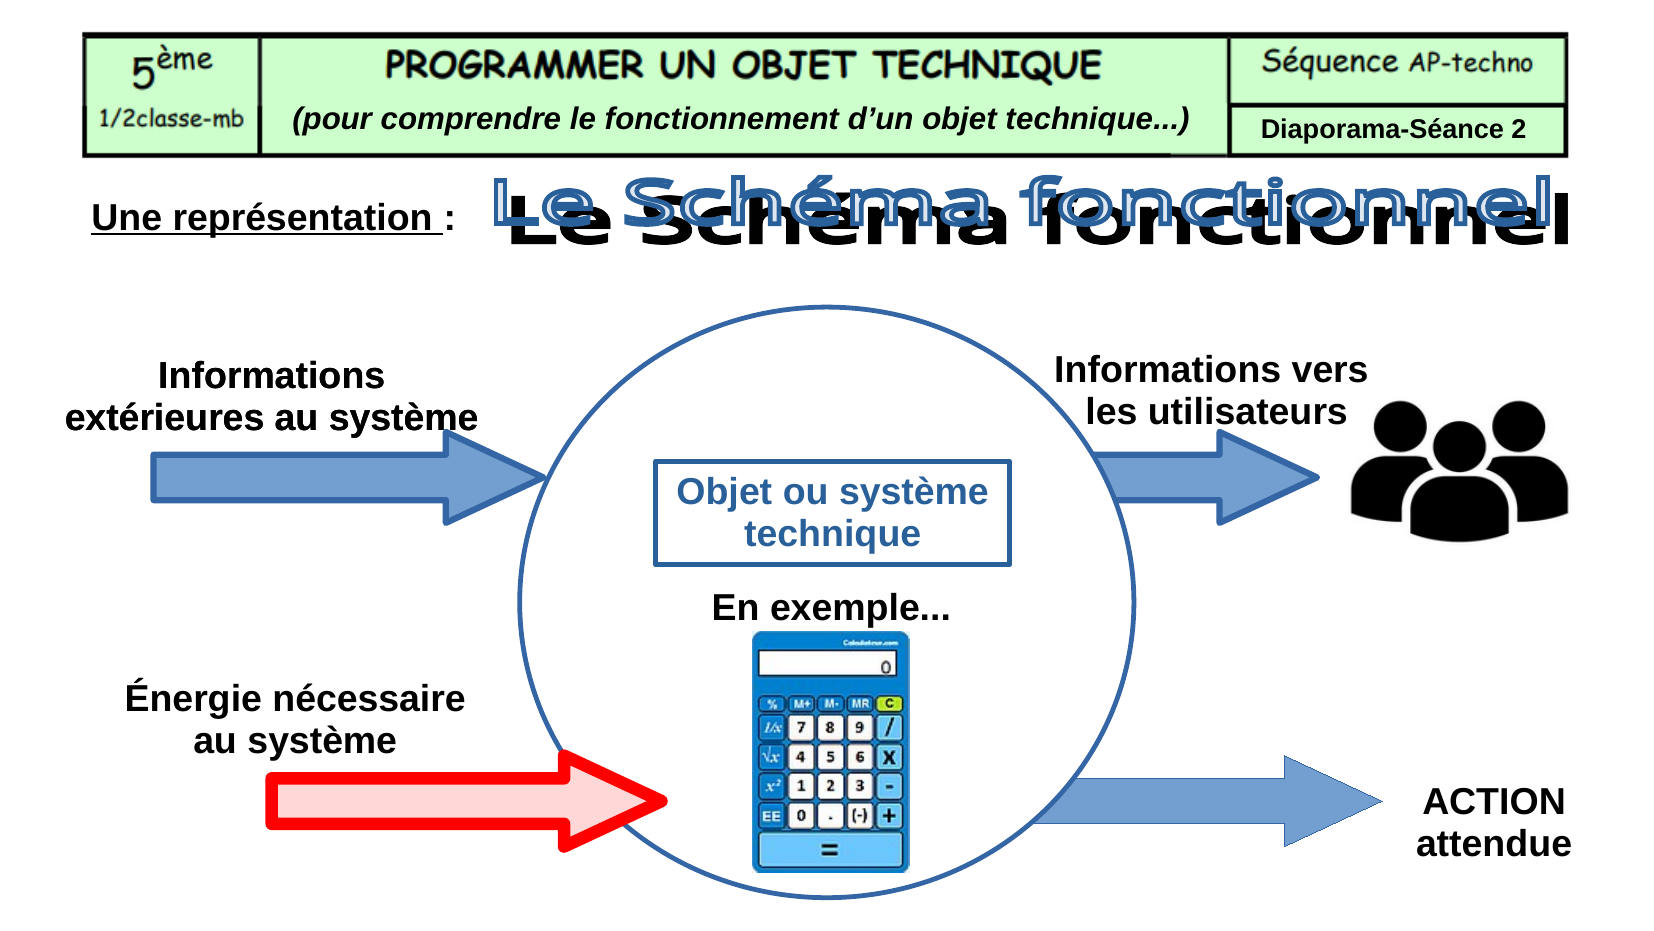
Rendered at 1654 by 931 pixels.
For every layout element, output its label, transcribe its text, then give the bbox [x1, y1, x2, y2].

text_box Le Schéma fonctionnel [1419, 190, 1466, 224]
picture [1346, 396, 1571, 546]
text_box Une représentation : [76, 188, 479, 246]
text_box Le Schéma fonctionnel [1227, 183, 1261, 225]
text_box Diaporama-Séance 2 [1246, 106, 1565, 152]
text_box Le Schéma fonctionnel [682, 190, 722, 225]
picture [752, 636, 910, 873]
text_box Le Schéma fonctionnel [1478, 190, 1525, 225]
text_box Objet ou système technique [655, 461, 1010, 565]
text_box Le Schéma fonctionnel [1357, 190, 1403, 224]
text_box Le Schéma fonctionnel [942, 190, 987, 225]
text_box Le Schéma fonctionnel [626, 179, 673, 225]
text_box Le Schéma fonctionnel [792, 190, 839, 225]
picture [70, 23, 1581, 166]
text_box Le Schéma fonctionnel [1293, 190, 1344, 225]
text_box Le Schéma fonctionnel [544, 190, 591, 225]
text_box [153, 450, 544, 523]
text_box Le Schéma fonctionnel [852, 190, 930, 224]
text_box Le Schéma fonctionnel [1060, 190, 1111, 225]
text_box Informations extérieures au système [47, 346, 497, 450]
text_box Le Schéma fonctionnel [496, 180, 537, 224]
text_box Le Schéma fonctionnel [733, 177, 780, 224]
text_box Le Schéma fonctionnel [1183, 190, 1223, 225]
text_box Informations vers les utilisateurs [992, 341, 1441, 444]
text_box Le Schéma fonctionnel [1021, 177, 1060, 224]
text_box (pour comprendre le fonctionnement d’un objet technique...) [277, 94, 1217, 154]
text_box Le Schéma fonctionnel [1124, 190, 1170, 224]
text_box ACTION attendue [1370, 772, 1619, 872]
text_box Énergie nécessaire au système [70, 670, 520, 773]
text_box En exemple... [696, 578, 969, 636]
text_box [271, 307, 1370, 898]
text_box Le Schéma fonctionnel [1538, 177, 1548, 224]
